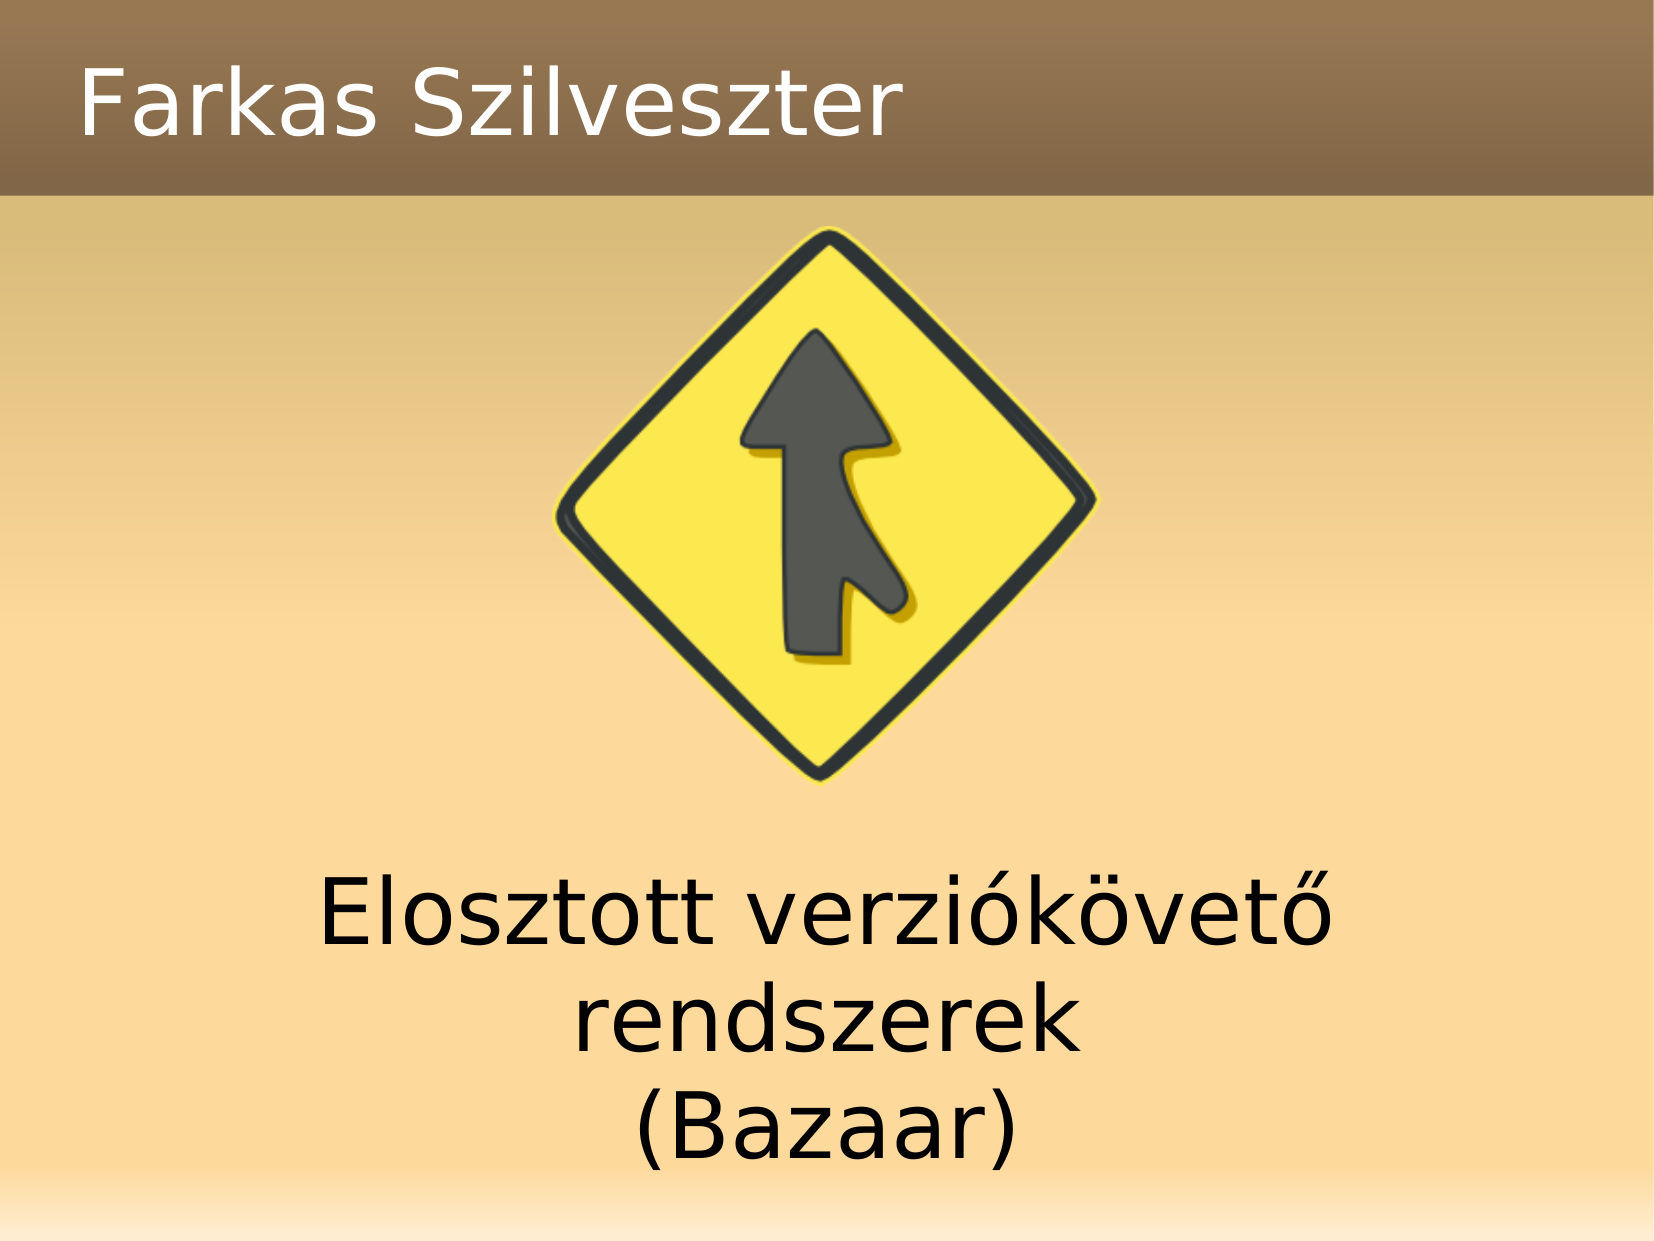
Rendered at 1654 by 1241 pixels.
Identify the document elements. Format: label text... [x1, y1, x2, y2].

subtitle Elosztott verziókövető rendszerek (Bazaar) [82, 826, 1571, 1214]
title Farkas Szilveszter [76, 0, 1565, 208]
picture [0, 0, 1654, 1241]
